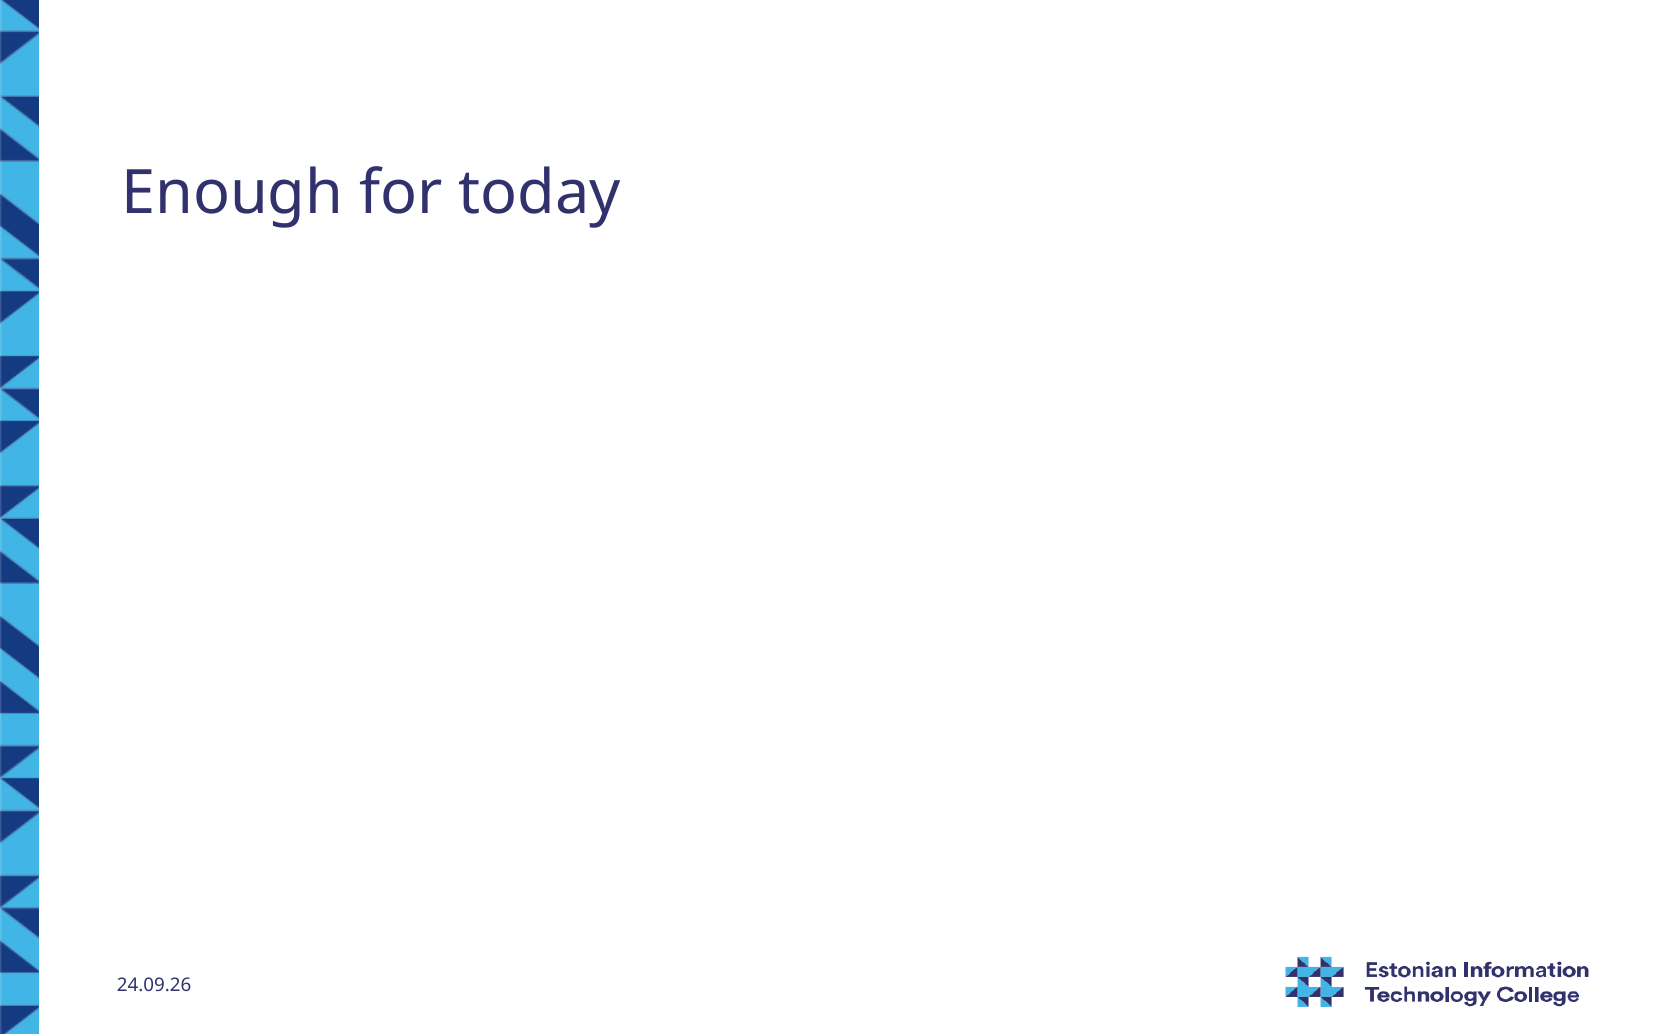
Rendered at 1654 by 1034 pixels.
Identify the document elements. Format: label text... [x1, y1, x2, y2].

title Enough for today [121, 103, 1534, 276]
